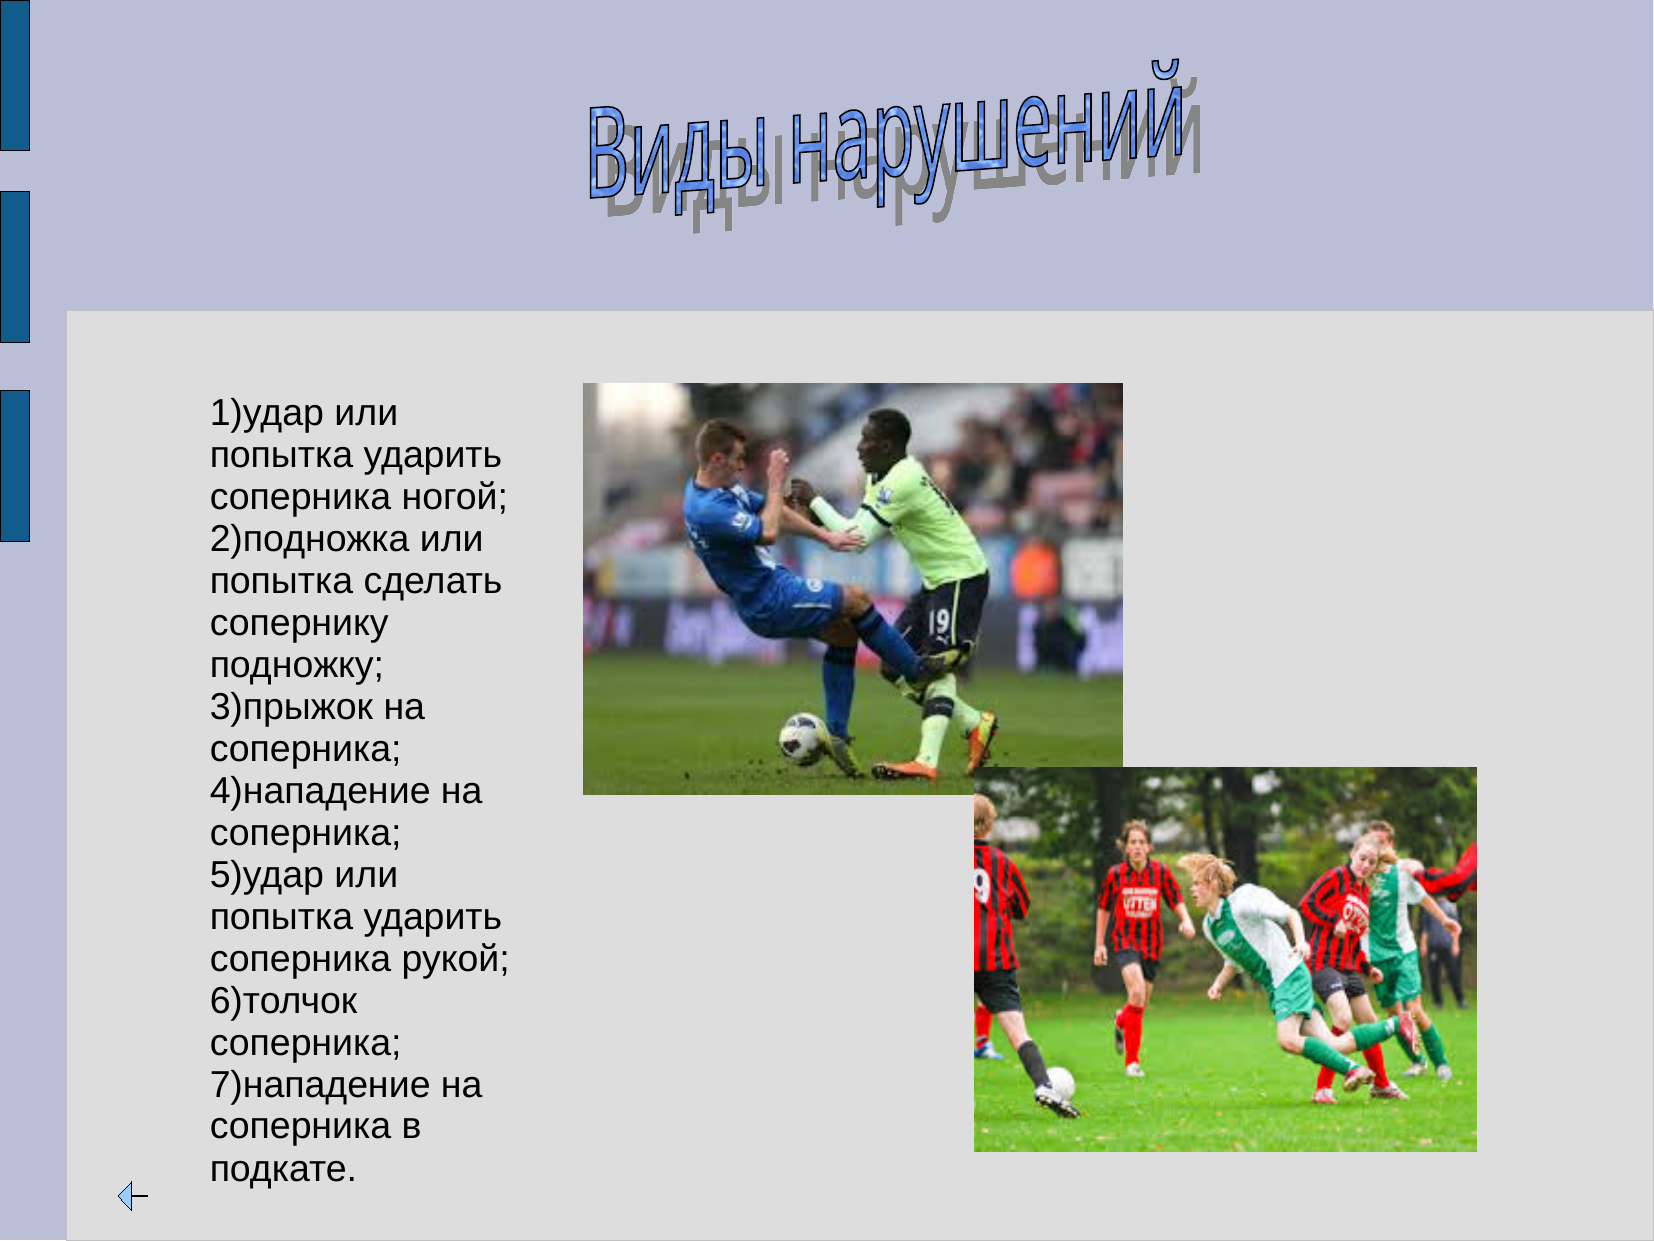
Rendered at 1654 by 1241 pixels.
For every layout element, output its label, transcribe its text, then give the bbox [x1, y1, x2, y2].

text_box Виды нарушений [1152, 59, 1179, 80]
text_box Виды нарушений [914, 103, 950, 204]
text_box Виды нарушений [1148, 86, 1182, 157]
text_box Виды нарушений [721, 120, 752, 189]
text_box 1)удар или попытка ударить соперника ногой; 2)подножка или попытка сделать сопернику подножку; 3)прыжок на соперника; 4)нападение на соперника; 5)удар или попытка ударить соперника рукой; 6)толчок соперника; 7)нападение на соперника в подкате. [195, 383, 562, 1198]
text_box Виды нарушений [793, 113, 827, 184]
text_box Виды нарушений [675, 121, 714, 216]
picture [583, 383, 1477, 1152]
text_box Виды нарушений [835, 110, 867, 181]
text_box Виды нарушений [635, 124, 669, 195]
text_box Виды нарушений [955, 99, 1007, 172]
text_box Виды нарушений [877, 106, 911, 208]
text_box Виды нарушений [1016, 96, 1049, 167]
text_box Виды нарушений [590, 106, 626, 199]
text_box Виды нарушений [1058, 93, 1091, 164]
text_box Виды нарушений [1102, 90, 1136, 161]
text_box Виды нарушений [757, 117, 764, 186]
text_box [118, 1181, 148, 1211]
